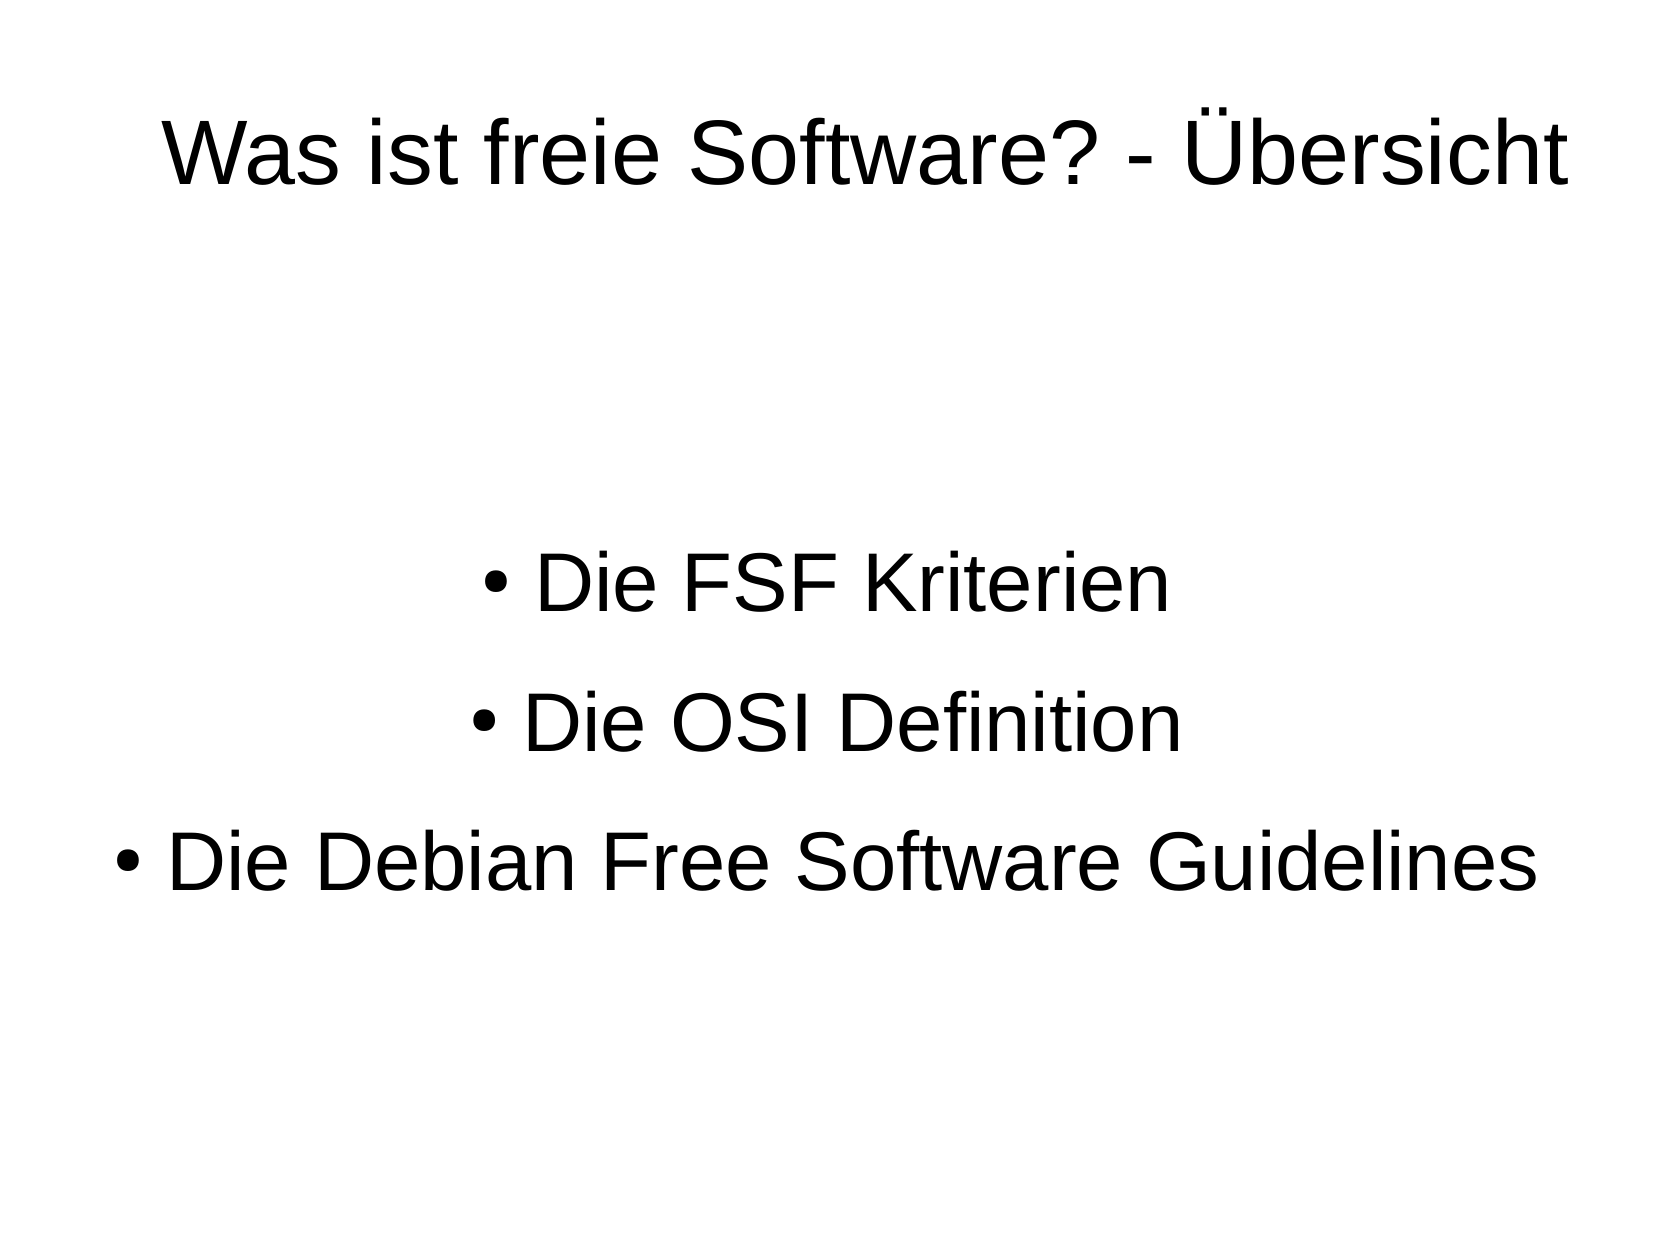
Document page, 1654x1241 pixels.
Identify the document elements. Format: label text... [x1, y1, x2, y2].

title Was ist freie Software? - Übersicht [82, 56, 1571, 250]
subtitle Die FSF Kriterien Die OSI Definition Die Debian Free Software Guidelines [82, 297, 1571, 1102]
